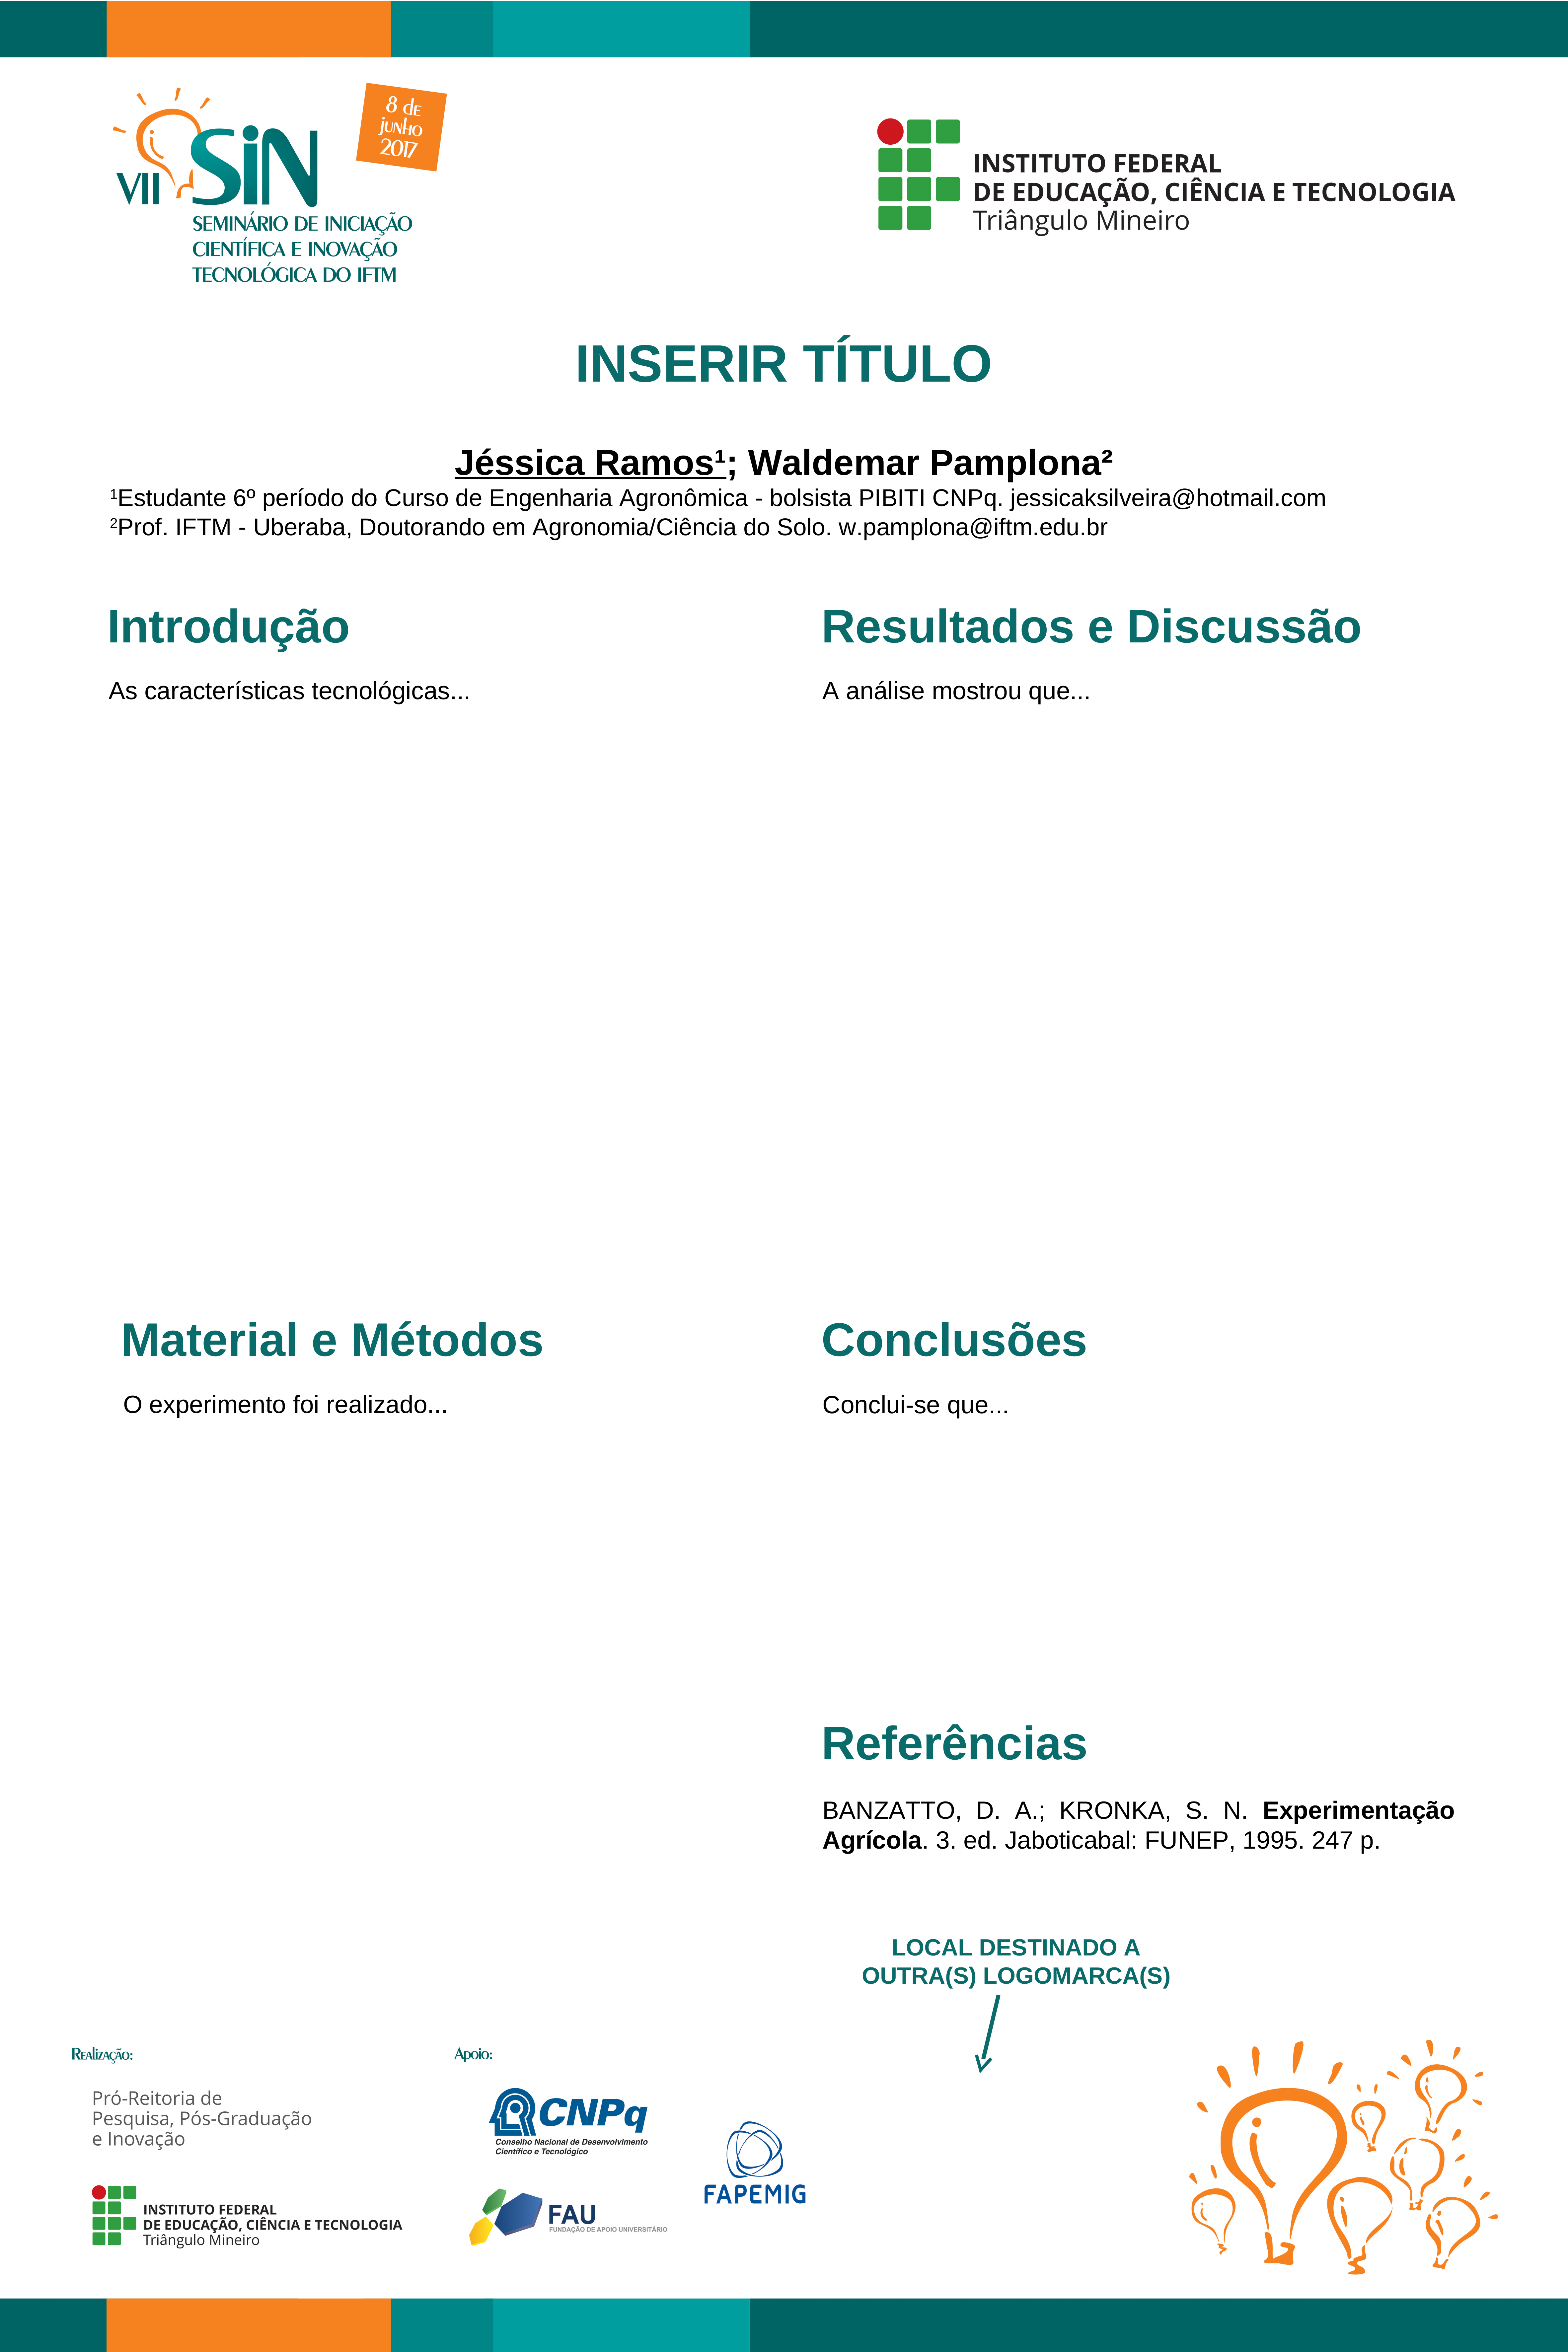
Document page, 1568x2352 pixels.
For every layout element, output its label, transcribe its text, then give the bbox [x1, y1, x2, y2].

text_box Resultados e Discussão [798, 584, 1386, 664]
text_box INSERIR TÍTULO [0, 317, 1568, 404]
text_box Material e Métodos [97, 1297, 568, 1377]
picture [0, 404, 1568, 2352]
text_box Conclusões [798, 1297, 1112, 1377]
text_box O experimento foi realizado... [118, 1385, 761, 1421]
text_box Referências [798, 1701, 1197, 1781]
text_box As características tecnológicas... [104, 672, 746, 707]
text_box Jéssica Ramos¹; Waldemar Pamplona² 1Estudante 6º período do Curso de Engenharia Agronômica - bolsista PIBITI CNPq. jessicaksilveira@hotmail.com 2Prof. IFTM - Uberaba, Doutorando em Agronomia/Ciência do Solo. w.pamplona@iftm.edu.br [86, 427, 1482, 552]
text_box A análise mostrou que... [818, 672, 1460, 707]
text_box Conclui-se que... [818, 1386, 1460, 1421]
text_box LOCAL DESTINADO A OUTRA(S) LOGOMARCA(S) [850, 1929, 1182, 1991]
text_box BANZATTO, D. A.; KRONKA, S. N. Experimentação Agrícola. 3. ed. Jaboticabal: FUNEP, 1995. 247 p. [818, 1791, 1460, 1857]
picture [0, 0, 1568, 317]
text_box Introdução [84, 584, 374, 664]
